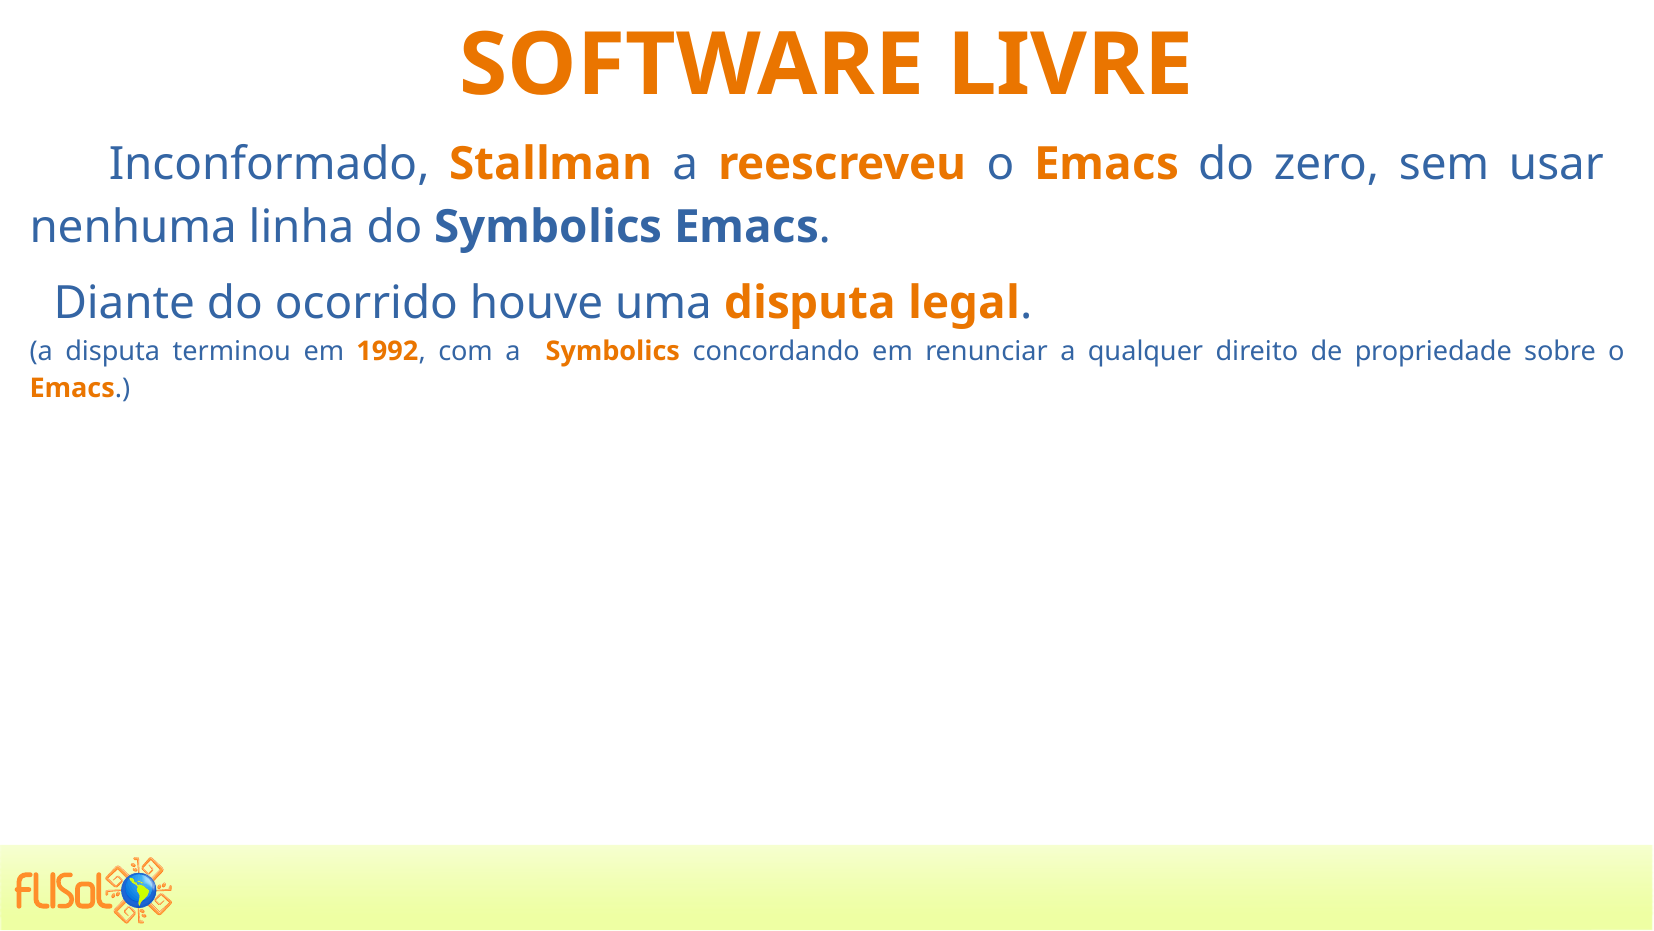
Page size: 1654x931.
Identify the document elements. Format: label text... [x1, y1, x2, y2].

text_box SOFTWARE LIVRE [29, 11, 1625, 110]
text_box Diante do ocorrido houve uma disputa legal. (a disputa terminou em 1992, com a Symbolics concordando em renunciar a qualquer direito de propriedade sobre o Emacs.) [29, 296, 1625, 379]
text_box [0, 844, 1654, 931]
text_box Inconformado, Stallman a reescreveu o Emacs do zero, sem usar nenhuma linha do Symbolics Emacs. [29, 141, 1625, 245]
